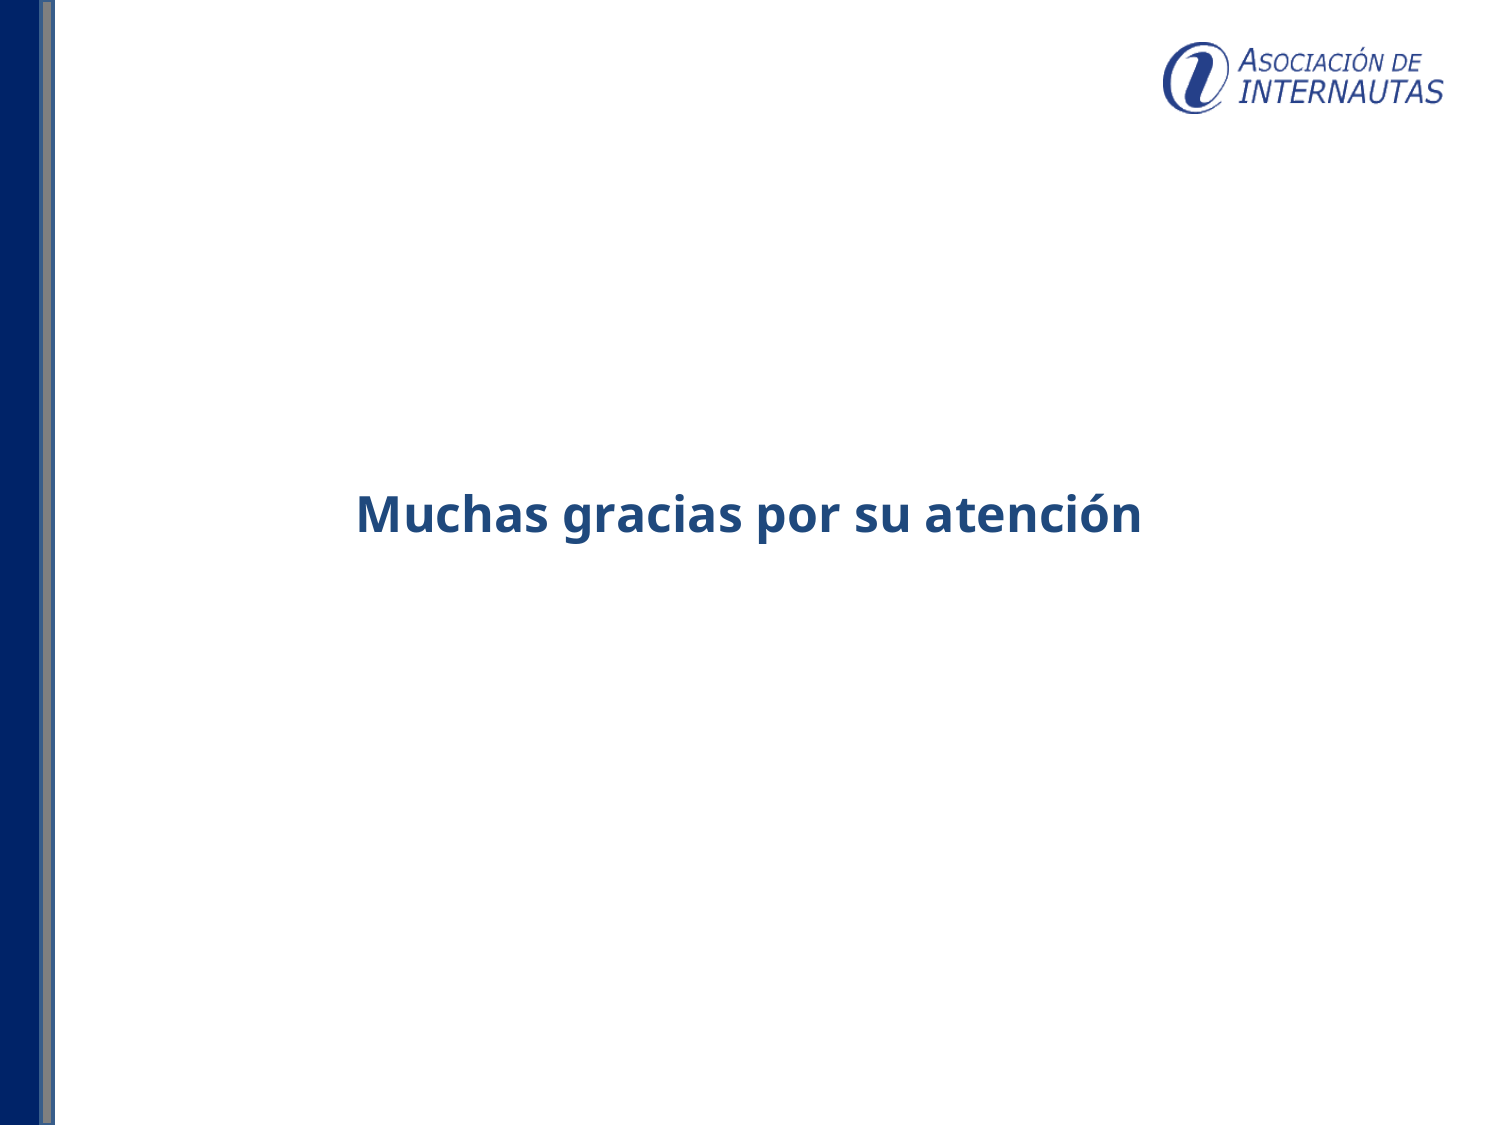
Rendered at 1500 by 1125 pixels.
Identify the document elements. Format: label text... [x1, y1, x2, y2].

picture [1163, 42, 1444, 114]
title Muchas gracias por su atención [112, 392, 1388, 634]
